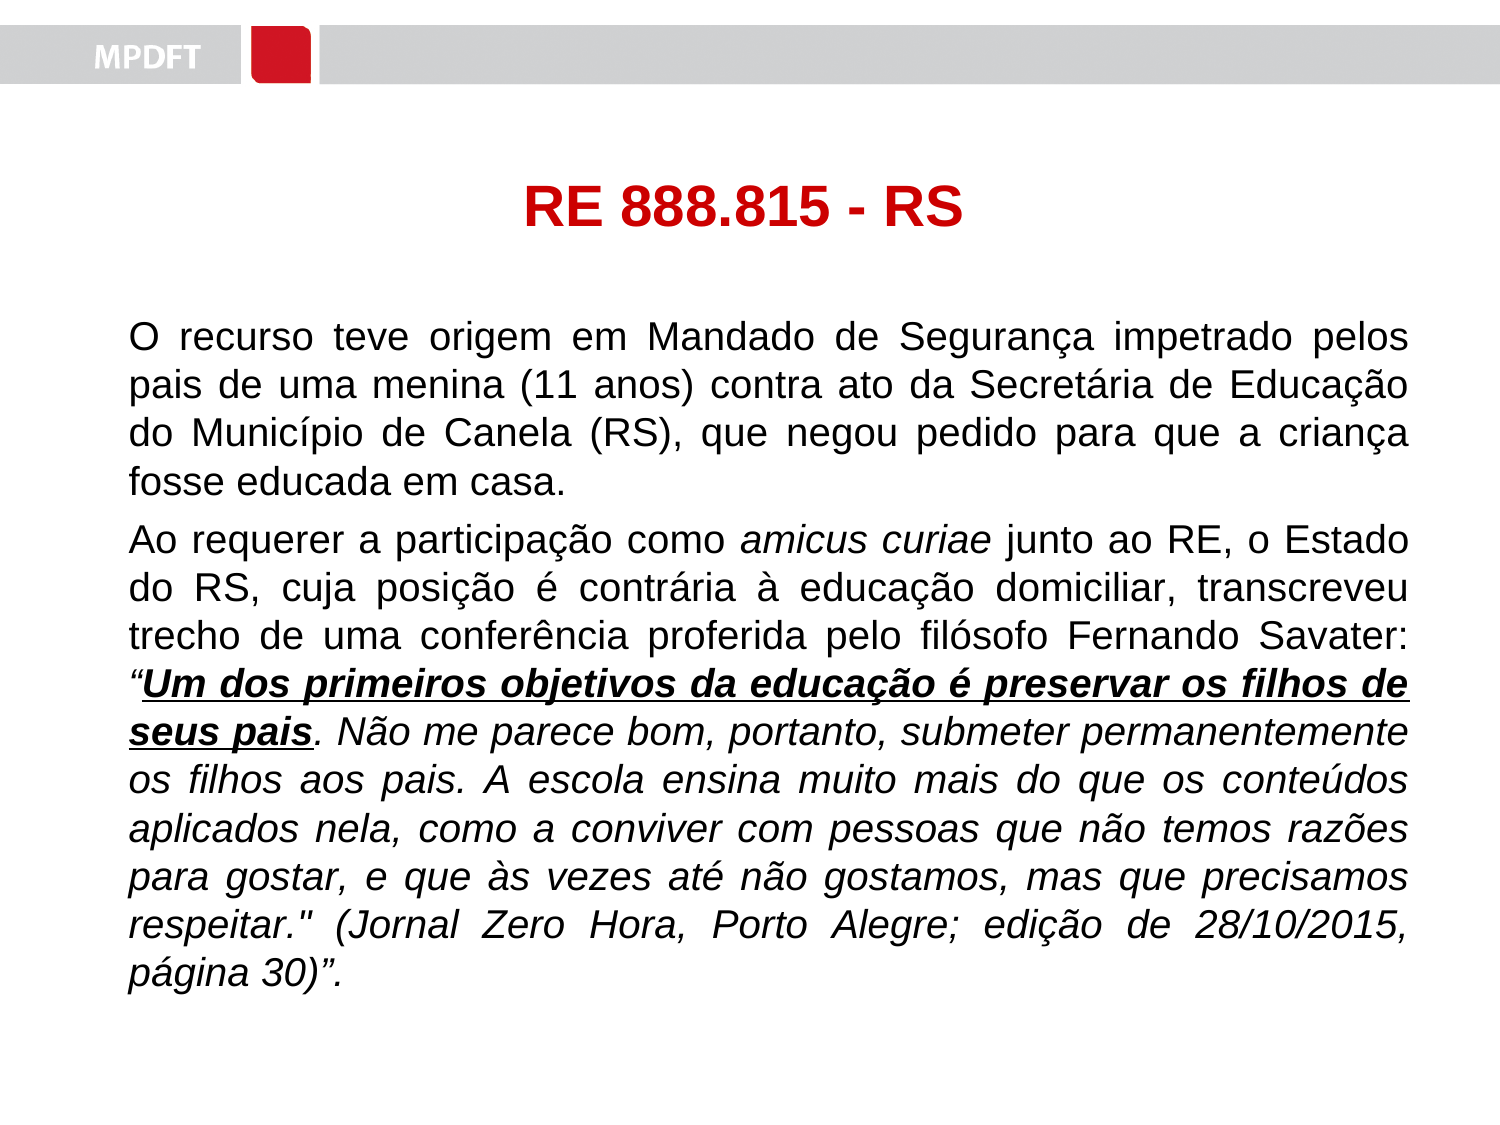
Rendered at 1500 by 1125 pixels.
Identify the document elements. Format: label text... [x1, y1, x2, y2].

text_box RE 888.815 - RS [64, 160, 1424, 247]
picture [0, 0, 1500, 1125]
text_box O recurso teve origem em Mandado de Segurança impetrado pelos pais de uma menina (11 anos) contra ato da Secretária de Educação do Município de Canela (RS), que negou pedido para que a criança fosse educada em casa. Ao requerer a participação como amicus curiae junto ao RE, o Estado do RS, cuja posição é contrária à educação domiciliar, transcreveu trecho de uma conferência proferida pelo filósofo Fernando Savater: “Um dos primeiros objetivos da educação é preservar os filhos de seus pais. Não me parece bom, portanto, submeter permanentemente os filhos aos pais. A escola ensina muito mais do que os conteúdos aplicados nela, como a conviver com pessoas que não temos razões para gostar, e que às vezes até não gostamos, mas que precisamos respeitar." (Jornal Zero Hora, Porto Alegre; edição de 28/10/2015, página 30)”. [75, 302, 1426, 1005]
